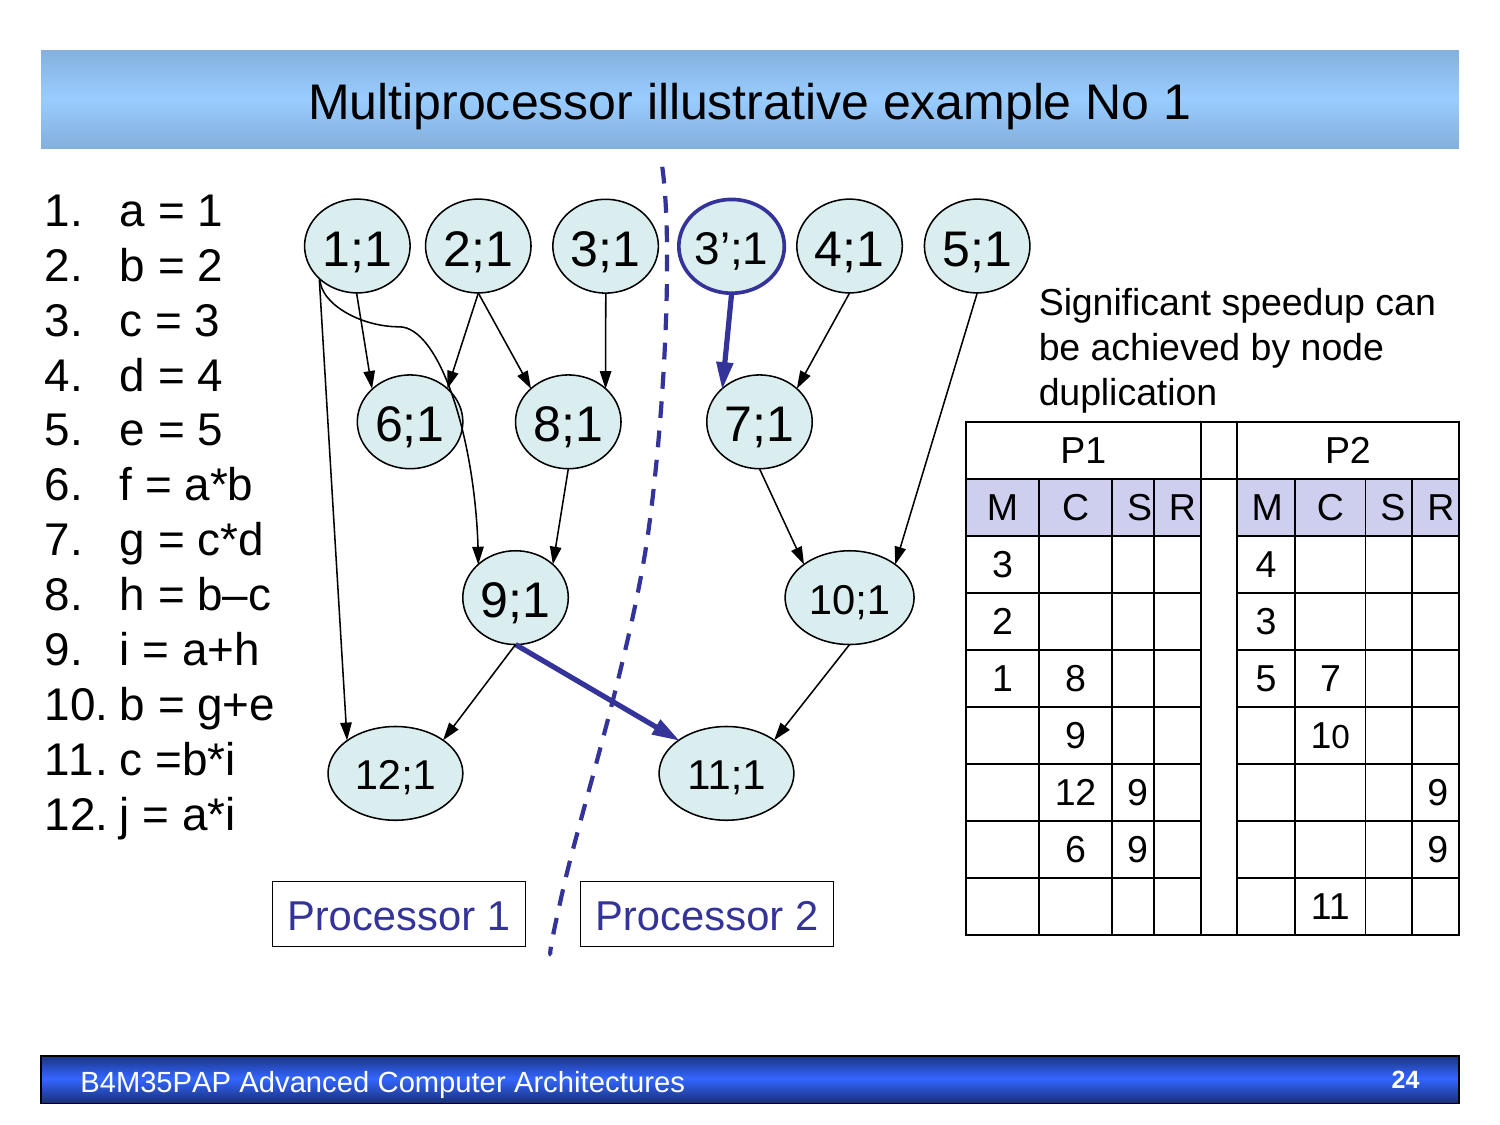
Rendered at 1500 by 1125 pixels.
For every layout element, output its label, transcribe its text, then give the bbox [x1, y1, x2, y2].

text_box Processor 2 [580, 881, 834, 947]
text_box 3;1 [552, 199, 659, 294]
table_cell [967, 879, 1038, 934]
table_cell [1413, 879, 1458, 934]
table_cell S [1113, 480, 1153, 535]
text_box [447, 292, 532, 389]
title Multiprocessor illustrative example No 1 [41, 50, 1459, 149]
table_cell [1238, 822, 1294, 877]
table_cell 7 [1296, 651, 1365, 706]
table_cell 3 [967, 537, 1038, 592]
text_box [443, 644, 610, 741]
table_cell 10 [1296, 708, 1365, 763]
table_cell [1413, 537, 1458, 592]
table_cell 1 [967, 651, 1038, 706]
table_cell [1366, 537, 1411, 592]
table_cell [1113, 879, 1153, 934]
table_cell [1040, 879, 1111, 934]
table_cell 3 [1238, 594, 1294, 649]
table_cell [1238, 708, 1294, 763]
table_cell [1366, 651, 1411, 706]
table_cell 5 [1238, 651, 1294, 706]
text_box [722, 294, 732, 389]
text_box 4;1 [796, 199, 903, 293]
text_box 1;1 [304, 199, 411, 293]
table_cell C [1040, 480, 1111, 535]
text_box [796, 292, 850, 389]
text_box 9;1 [462, 550, 569, 645]
table_cell [1113, 537, 1153, 592]
table_header P2 [1238, 423, 1458, 478]
table_cell [1413, 594, 1458, 649]
table_cell S [1366, 480, 1411, 535]
table_cell [967, 765, 1038, 820]
table_cell 9 [1113, 822, 1153, 877]
table_cell 9 [1040, 708, 1111, 763]
table_cell [1202, 480, 1236, 934]
text_box [319, 279, 348, 741]
table_cell [1296, 594, 1365, 649]
text_box 10;1 [785, 550, 915, 645]
table_cell R [1155, 480, 1200, 535]
table_cell [967, 822, 1038, 877]
text_box [552, 468, 569, 565]
table_cell C [1296, 480, 1365, 535]
table_cell [1113, 708, 1153, 763]
text_box [615, 702, 679, 741]
table_cell [1155, 822, 1200, 877]
table_cell M [1238, 480, 1294, 535]
list a = 1 b = 2 c = 3 d = 4 e = 5 f = a*b g = c*d h = b–c i = a+h b = g+e c =b*i j = a*i [29, 172, 1465, 1000]
table_cell [967, 708, 1038, 763]
text_box Processor 1 [272, 881, 526, 947]
table_cell [1155, 594, 1200, 649]
table_cell [1040, 594, 1111, 649]
table_cell [1296, 537, 1365, 592]
table_cell [1413, 651, 1458, 706]
table_cell [1113, 651, 1153, 706]
text_box [895, 292, 978, 565]
table_cell M [967, 480, 1038, 535]
table_cell 11 [1296, 879, 1365, 934]
text_box [774, 644, 850, 741]
table_cell 9 [1113, 765, 1153, 820]
text_box 7;1 [706, 374, 813, 469]
table_cell [1155, 765, 1200, 820]
text_box [356, 292, 373, 389]
text_box 6;1 [357, 374, 463, 469]
table_cell [1238, 879, 1294, 934]
table_cell [1238, 765, 1294, 820]
text_box 3’;1 [678, 199, 785, 294]
table_cell R [1413, 480, 1458, 535]
table_cell 9 [1413, 822, 1458, 877]
table_cell [1366, 765, 1411, 820]
text_box [759, 468, 804, 565]
text_box 2;1 [425, 199, 532, 293]
table_cell [1296, 765, 1365, 820]
table_cell [1040, 537, 1111, 592]
table_header [1202, 423, 1236, 478]
table_cell [1413, 708, 1458, 763]
table_cell 9 [1413, 765, 1458, 820]
table_cell [1366, 822, 1411, 877]
table_cell 12 [1040, 765, 1111, 820]
table_cell [1155, 879, 1200, 934]
table_cell [1366, 879, 1411, 934]
table_cell [1366, 708, 1411, 763]
text_box Significant speedup can be achieved by node duplication [1024, 270, 1495, 421]
table_cell [1366, 594, 1411, 649]
text_box 5;1 [924, 199, 1030, 293]
text_box 11;1 [659, 726, 794, 821]
table_cell [1296, 822, 1365, 877]
table_cell 4 [1238, 537, 1294, 592]
table_cell [1113, 594, 1153, 649]
text_box 8;1 [515, 374, 622, 469]
text_box 12;1 [328, 726, 463, 821]
table_cell [1155, 651, 1200, 706]
table_cell [1155, 708, 1200, 763]
table_cell [1155, 537, 1200, 592]
table_cell 2 [967, 594, 1038, 649]
table_cell 8 [1040, 651, 1111, 706]
table_cell 6 [1040, 822, 1111, 877]
table_header P1 [967, 423, 1200, 478]
